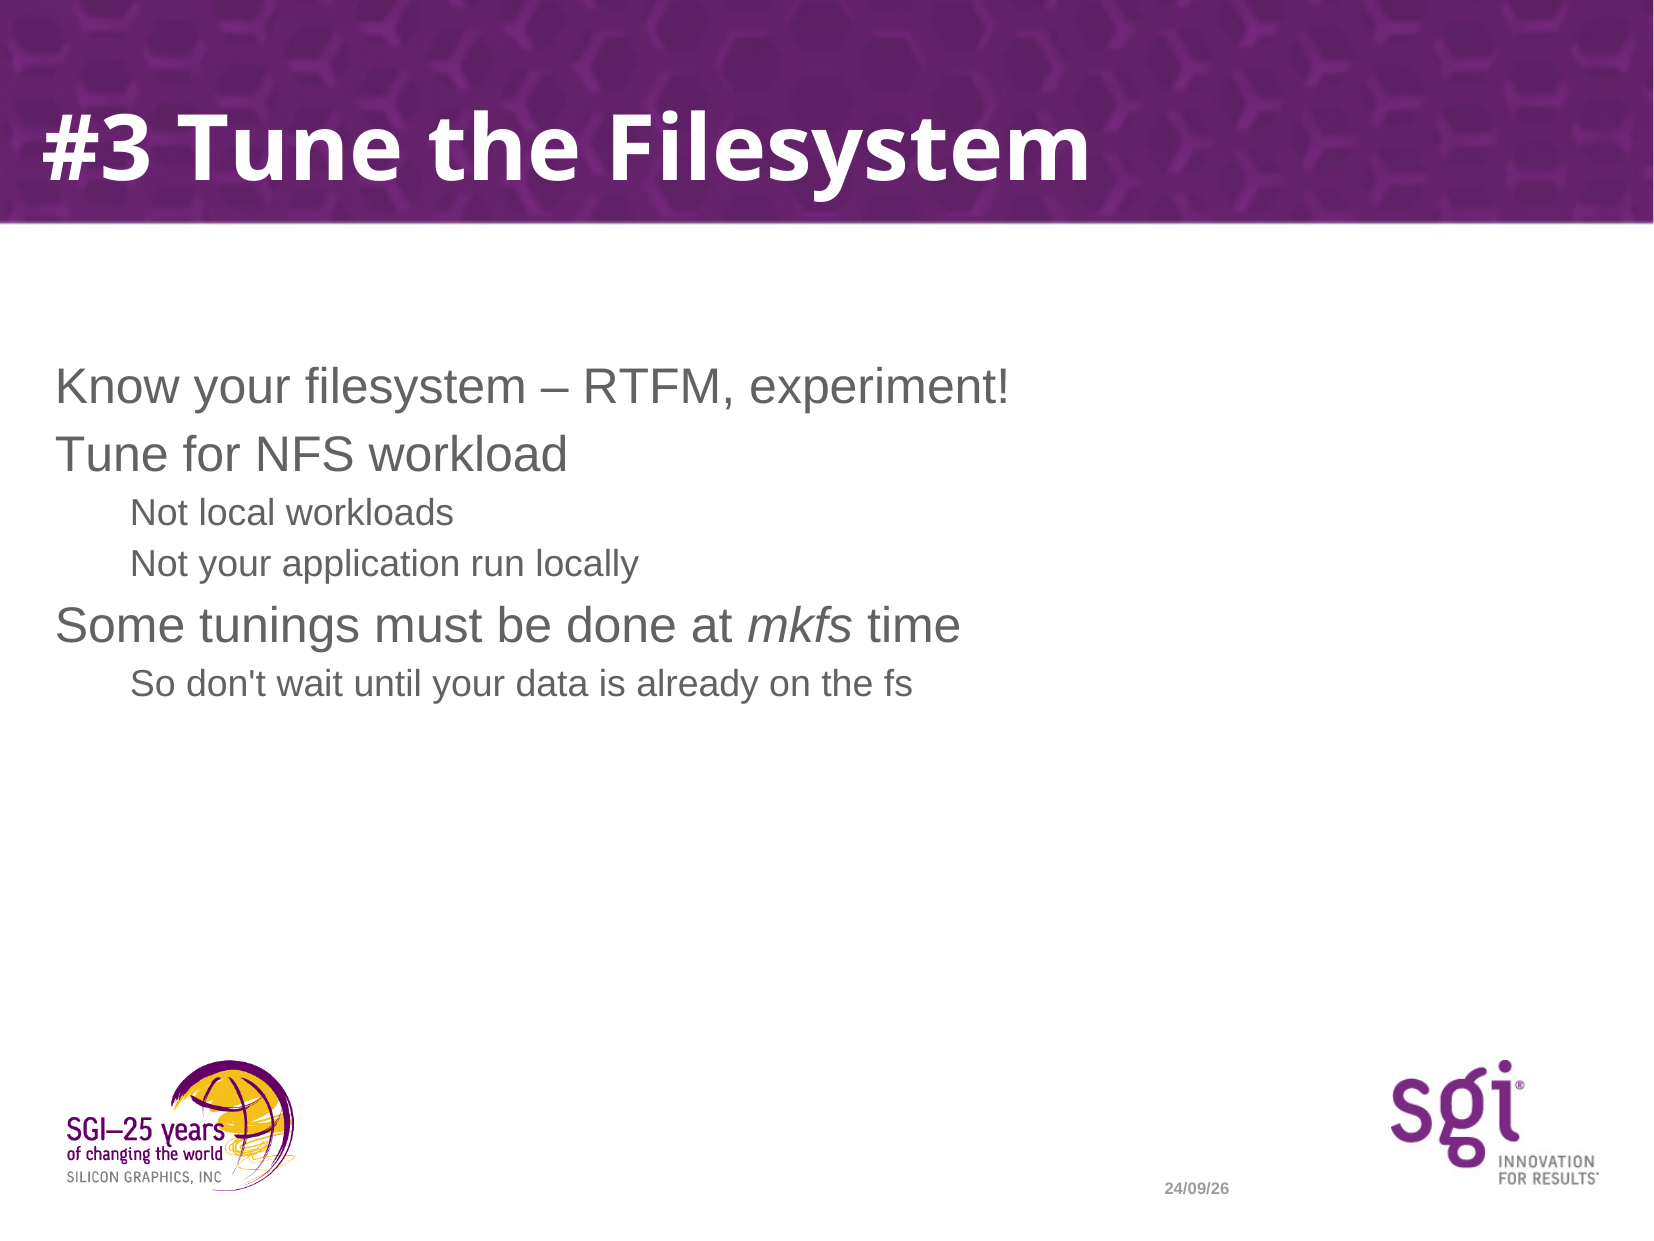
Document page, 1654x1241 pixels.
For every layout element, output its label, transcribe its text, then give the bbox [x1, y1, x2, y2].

picture [0, 0, 1654, 1194]
list Know your filesystem – RTFM, experiment! Tune for NFS workload Not local workloads Not your application run locally Some tunings must be done at mkfs time So don't wait until your data is already on the fs [55, 358, 1461, 937]
title #3 Tune the Filesystem [41, 48, 1447, 241]
